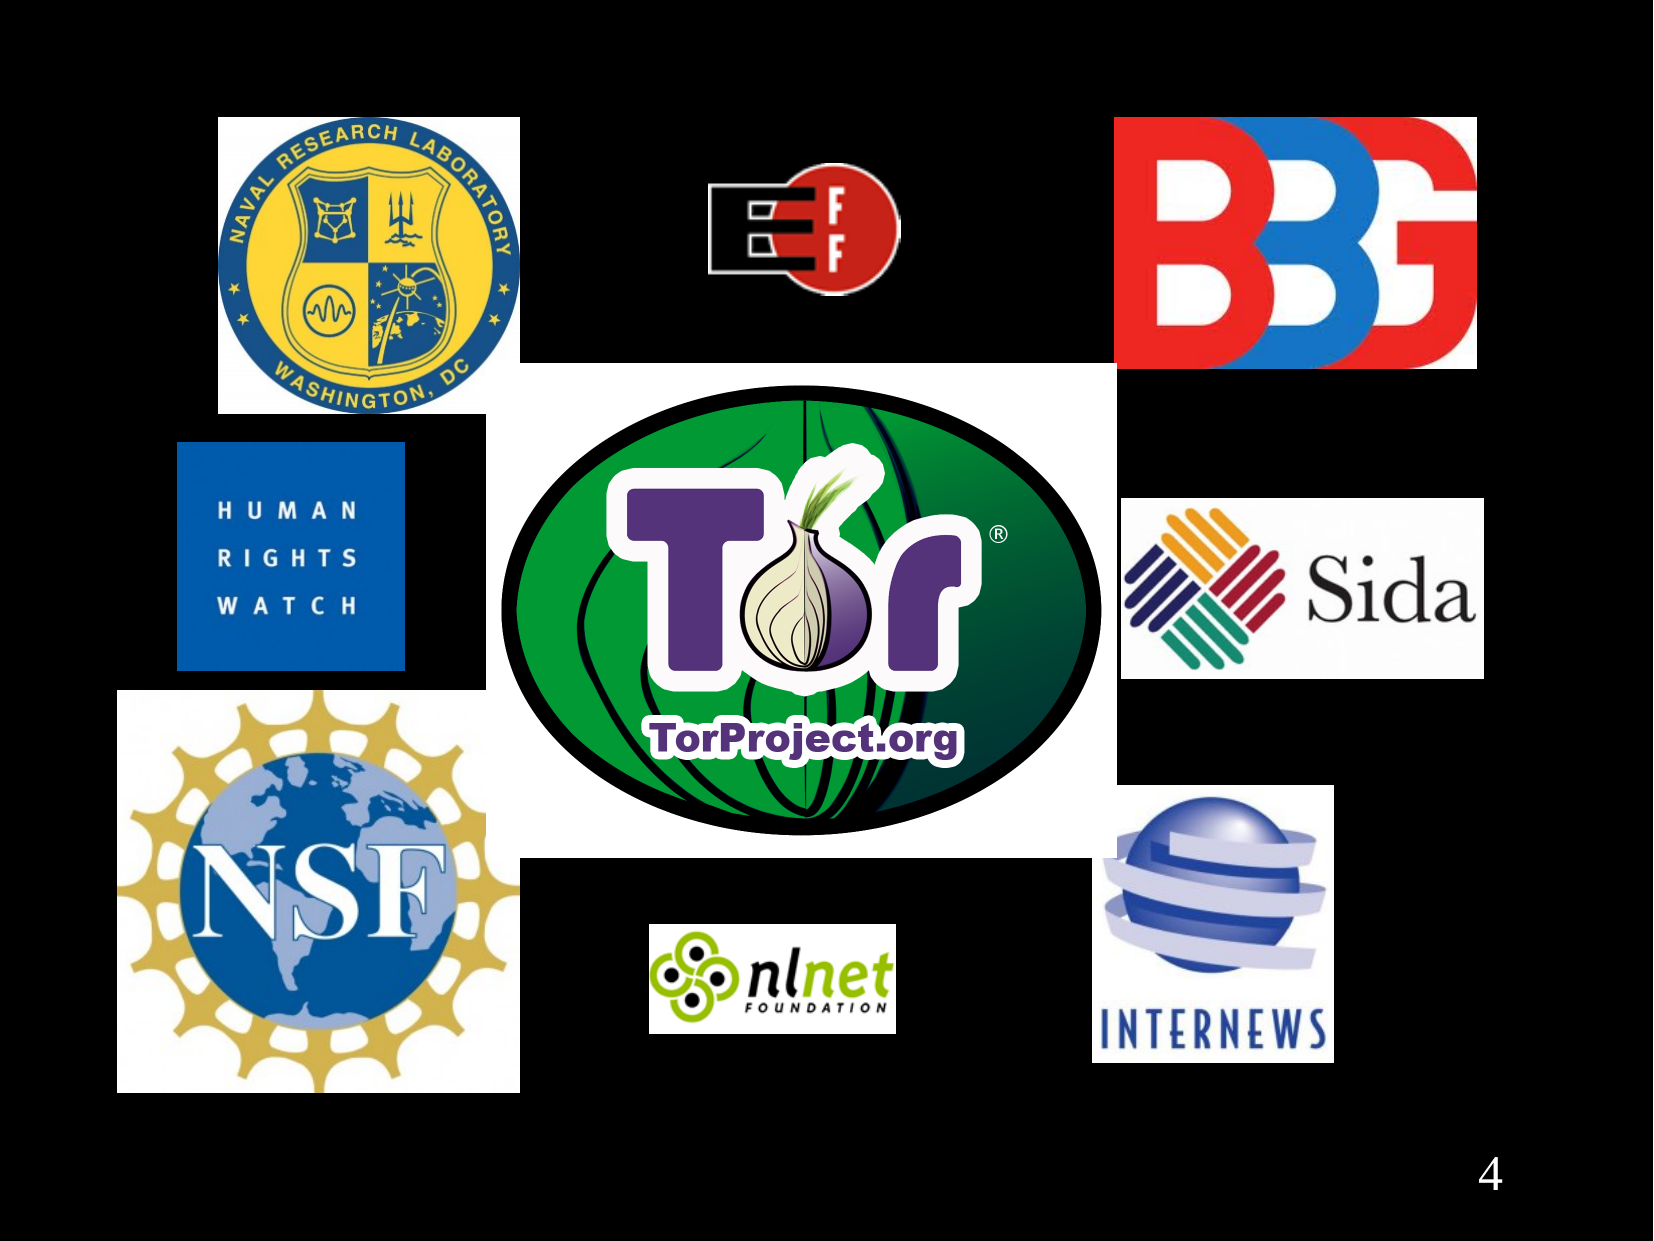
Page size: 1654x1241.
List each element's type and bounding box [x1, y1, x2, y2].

picture [649, 924, 896, 1034]
picture [708, 163, 901, 296]
picture [177, 442, 405, 671]
picture [1121, 498, 1484, 680]
picture [117, 117, 1477, 1093]
